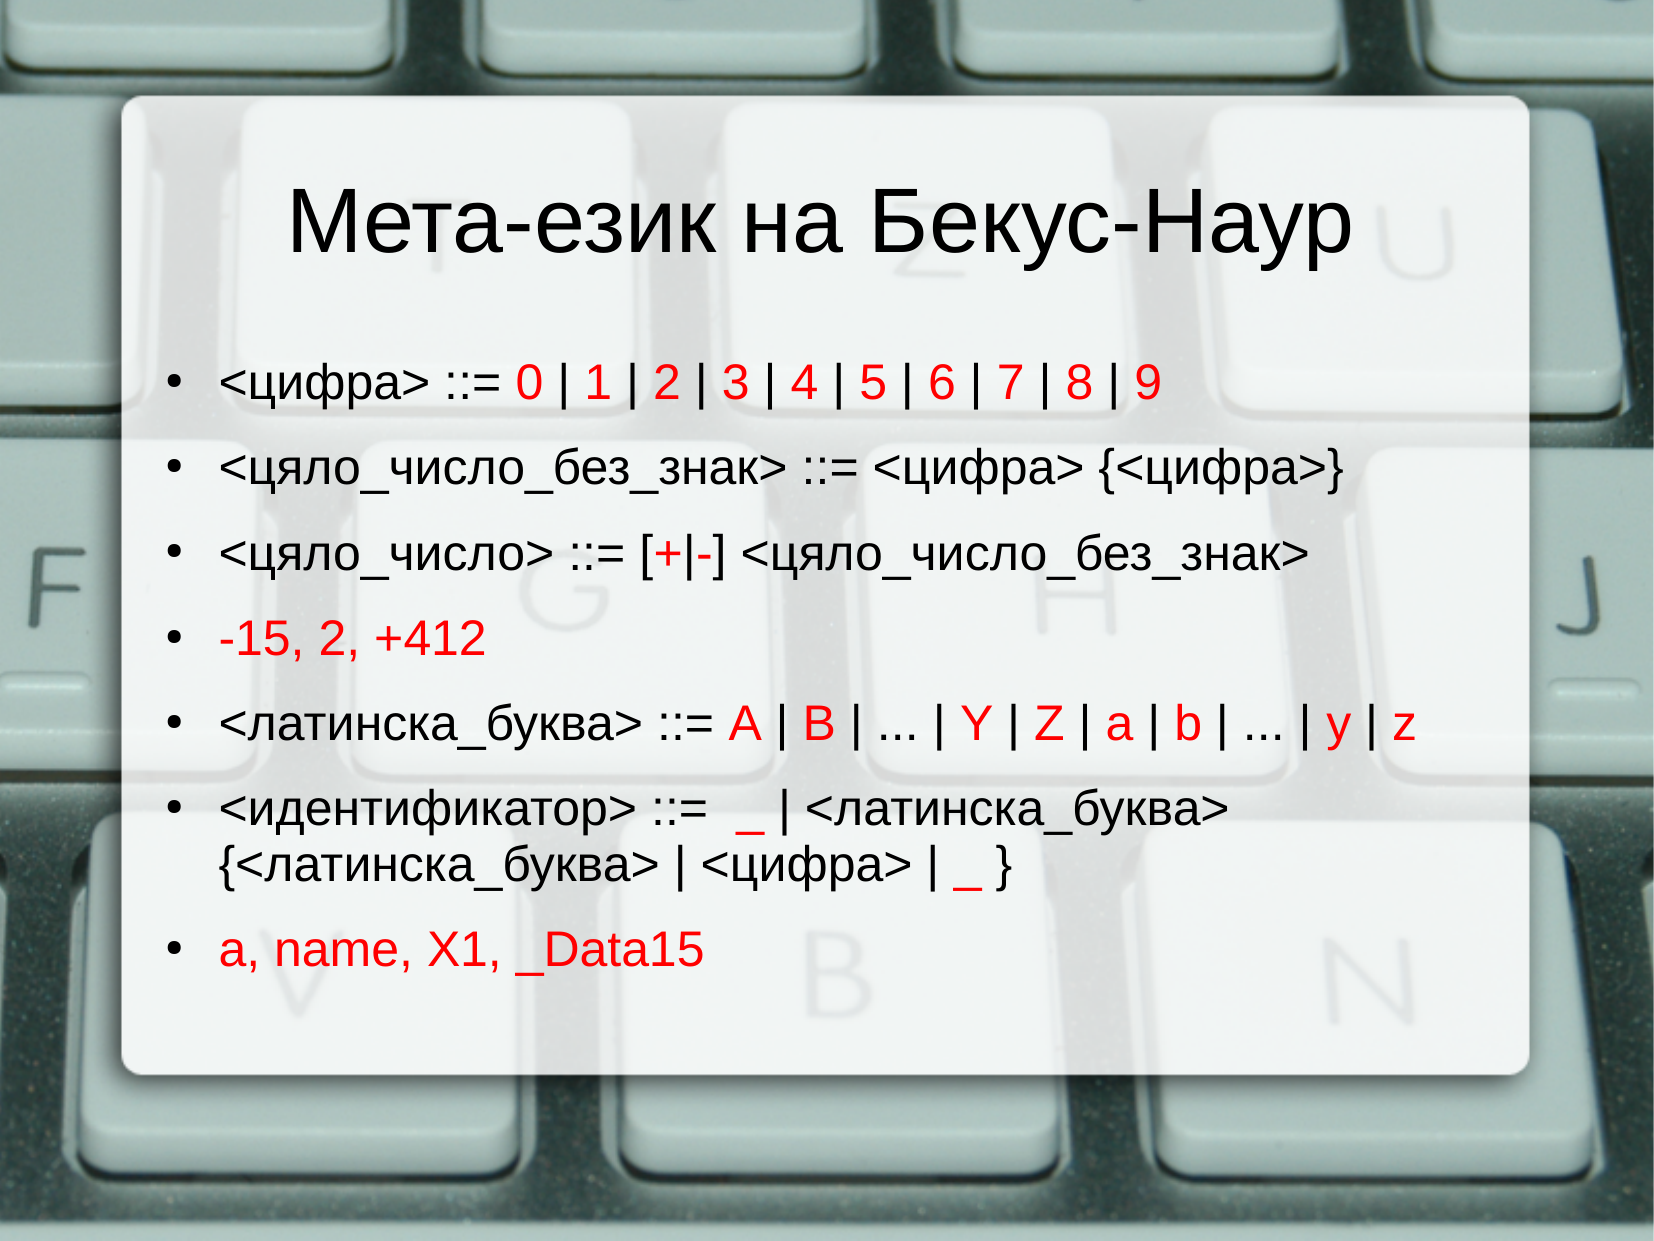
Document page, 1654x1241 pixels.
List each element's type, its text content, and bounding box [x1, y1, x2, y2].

title Мета-език на Бекус-Наур [135, 117, 1506, 325]
picture [0, 0, 1654, 1241]
list <цифра> ::= 0 | 1 | 2 | 3 | 4 | 5 | 6 | 7 | 8 | 9 <цяло_число_без_знак> ::= <цифра> {<цифра>} <цяло_число> ::= [+|-] <цяло_число_без_знак> -15, 2, +412 <латинска_буква> ::= A | B | ... | Y | Z | a | b | ... | y | z <идентификатор> ::= _ | <латинска_буква> {<латинска_буква> | <цифра> | _ } a, name, X1, _Data15 [147, 354, 1506, 1074]
